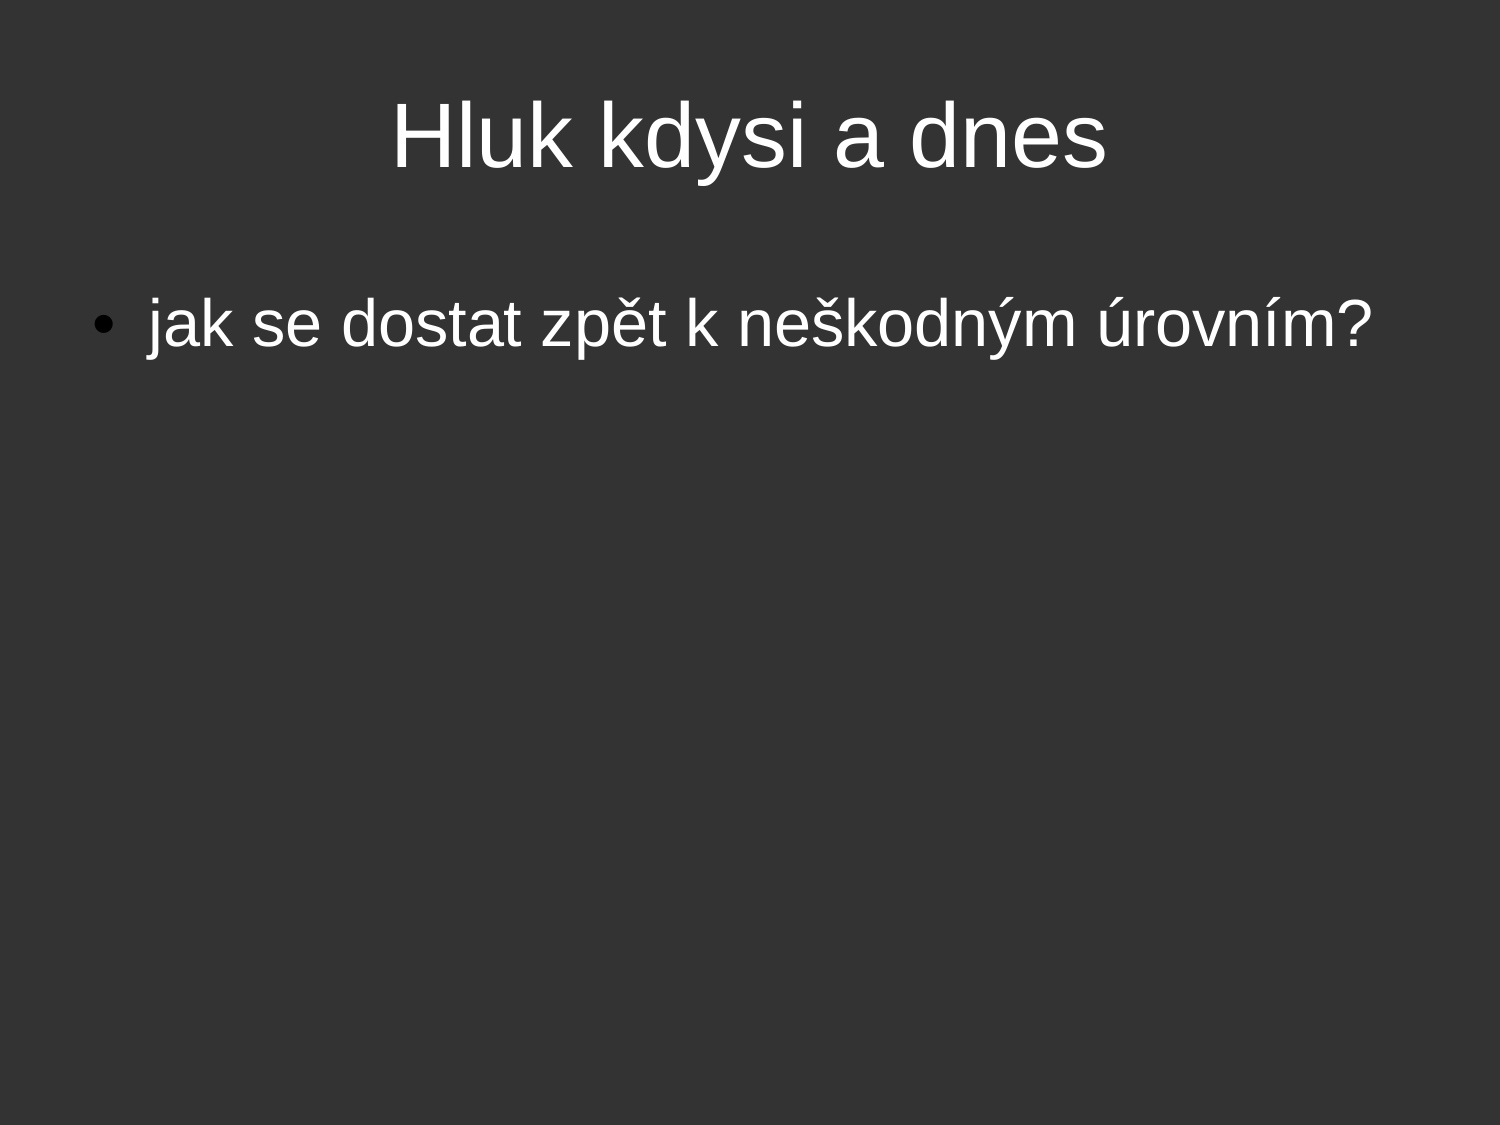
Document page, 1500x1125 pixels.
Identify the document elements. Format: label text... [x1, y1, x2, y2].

list jak se dostat zpět k neškodným úrovním? [59, 291, 1409, 1034]
title Hluk kdysi a dnes [75, 21, 1425, 257]
